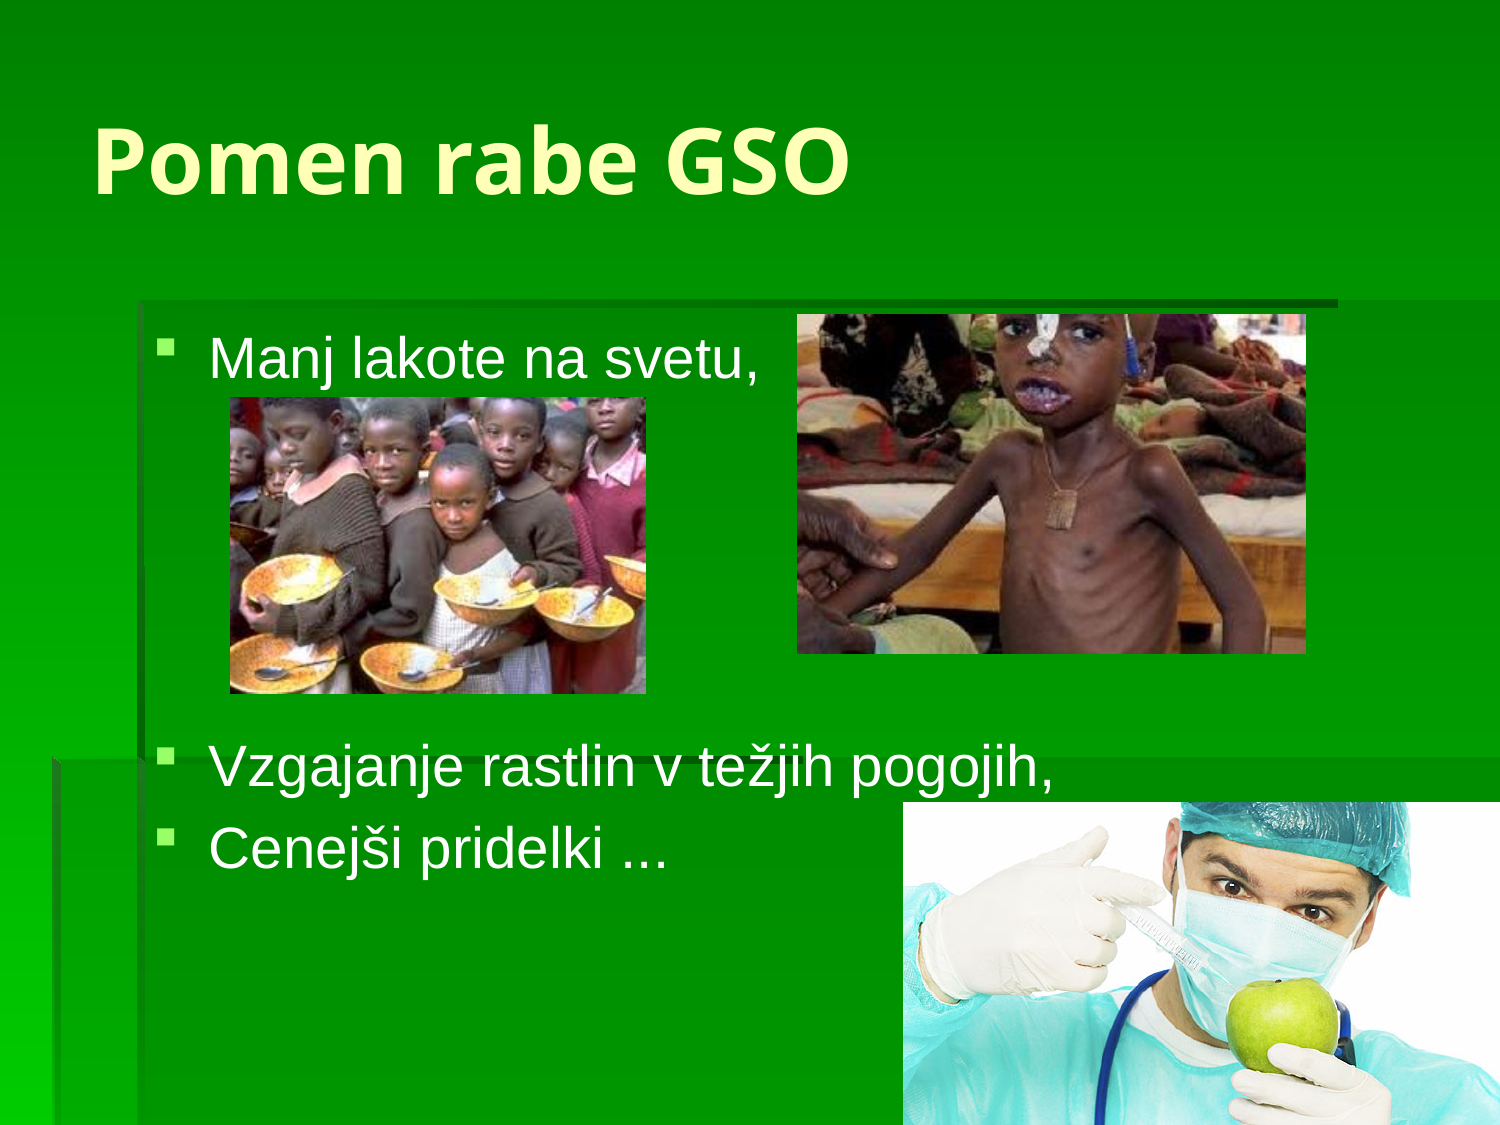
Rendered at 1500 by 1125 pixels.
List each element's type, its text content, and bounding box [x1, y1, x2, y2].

picture [797, 314, 1306, 654]
picture [230, 397, 646, 694]
title Pomen rabe GSO [75, 40, 1451, 275]
list Manj lakote na svetu, Vzgajanje rastlin v težjih pogojih, Cenejši pridelki ... [137, 312, 1451, 1000]
picture [903, 802, 1500, 1125]
